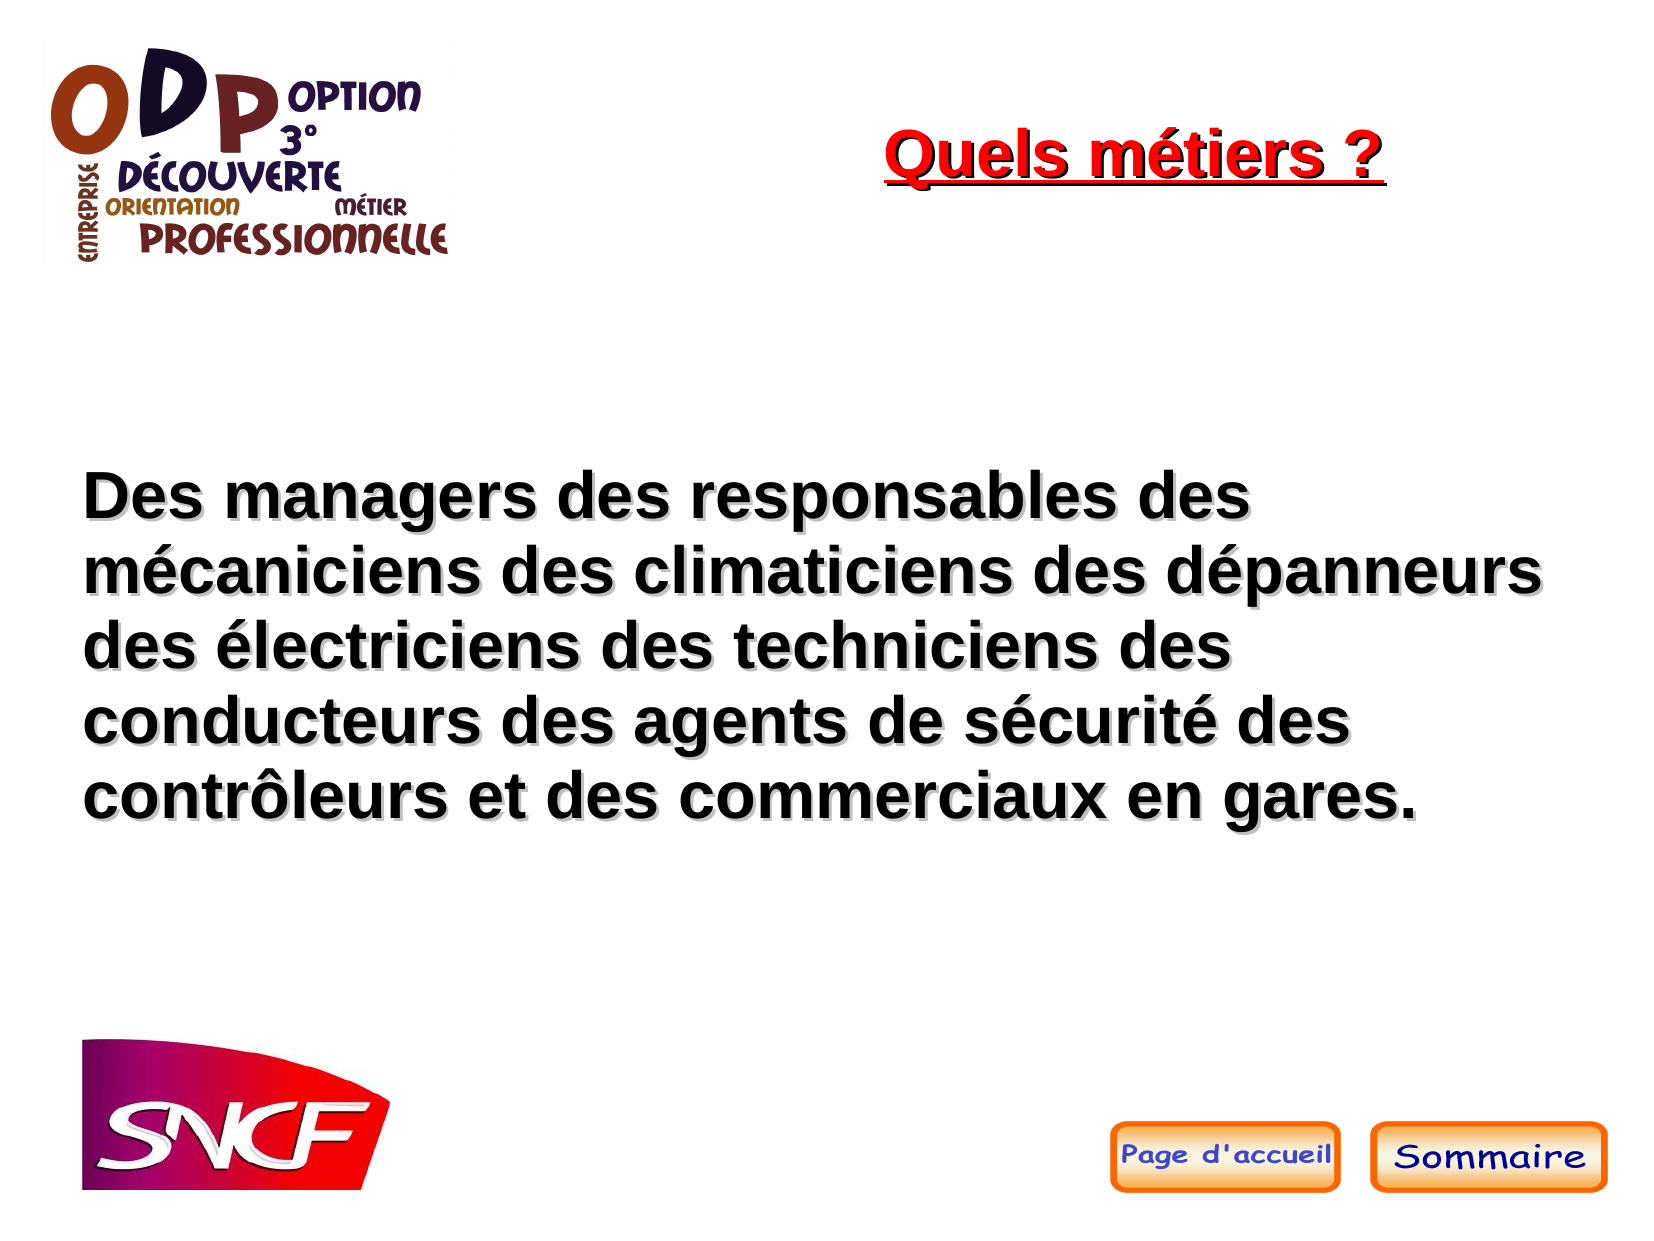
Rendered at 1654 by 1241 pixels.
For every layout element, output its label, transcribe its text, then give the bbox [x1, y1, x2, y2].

list Des managers des responsables des mécaniciens des climaticiens des dépanneurs des électriciens des techniciens des conducteurs des agents de sécurité des contrôleurs et des commerciaux en gares. [82, 354, 1571, 1109]
picture [43, 41, 455, 266]
title Quels métiers ? [637, 49, 1630, 257]
picture [1370, 1121, 1608, 1193]
picture [1110, 1121, 1341, 1193]
picture [82, 1039, 390, 1190]
